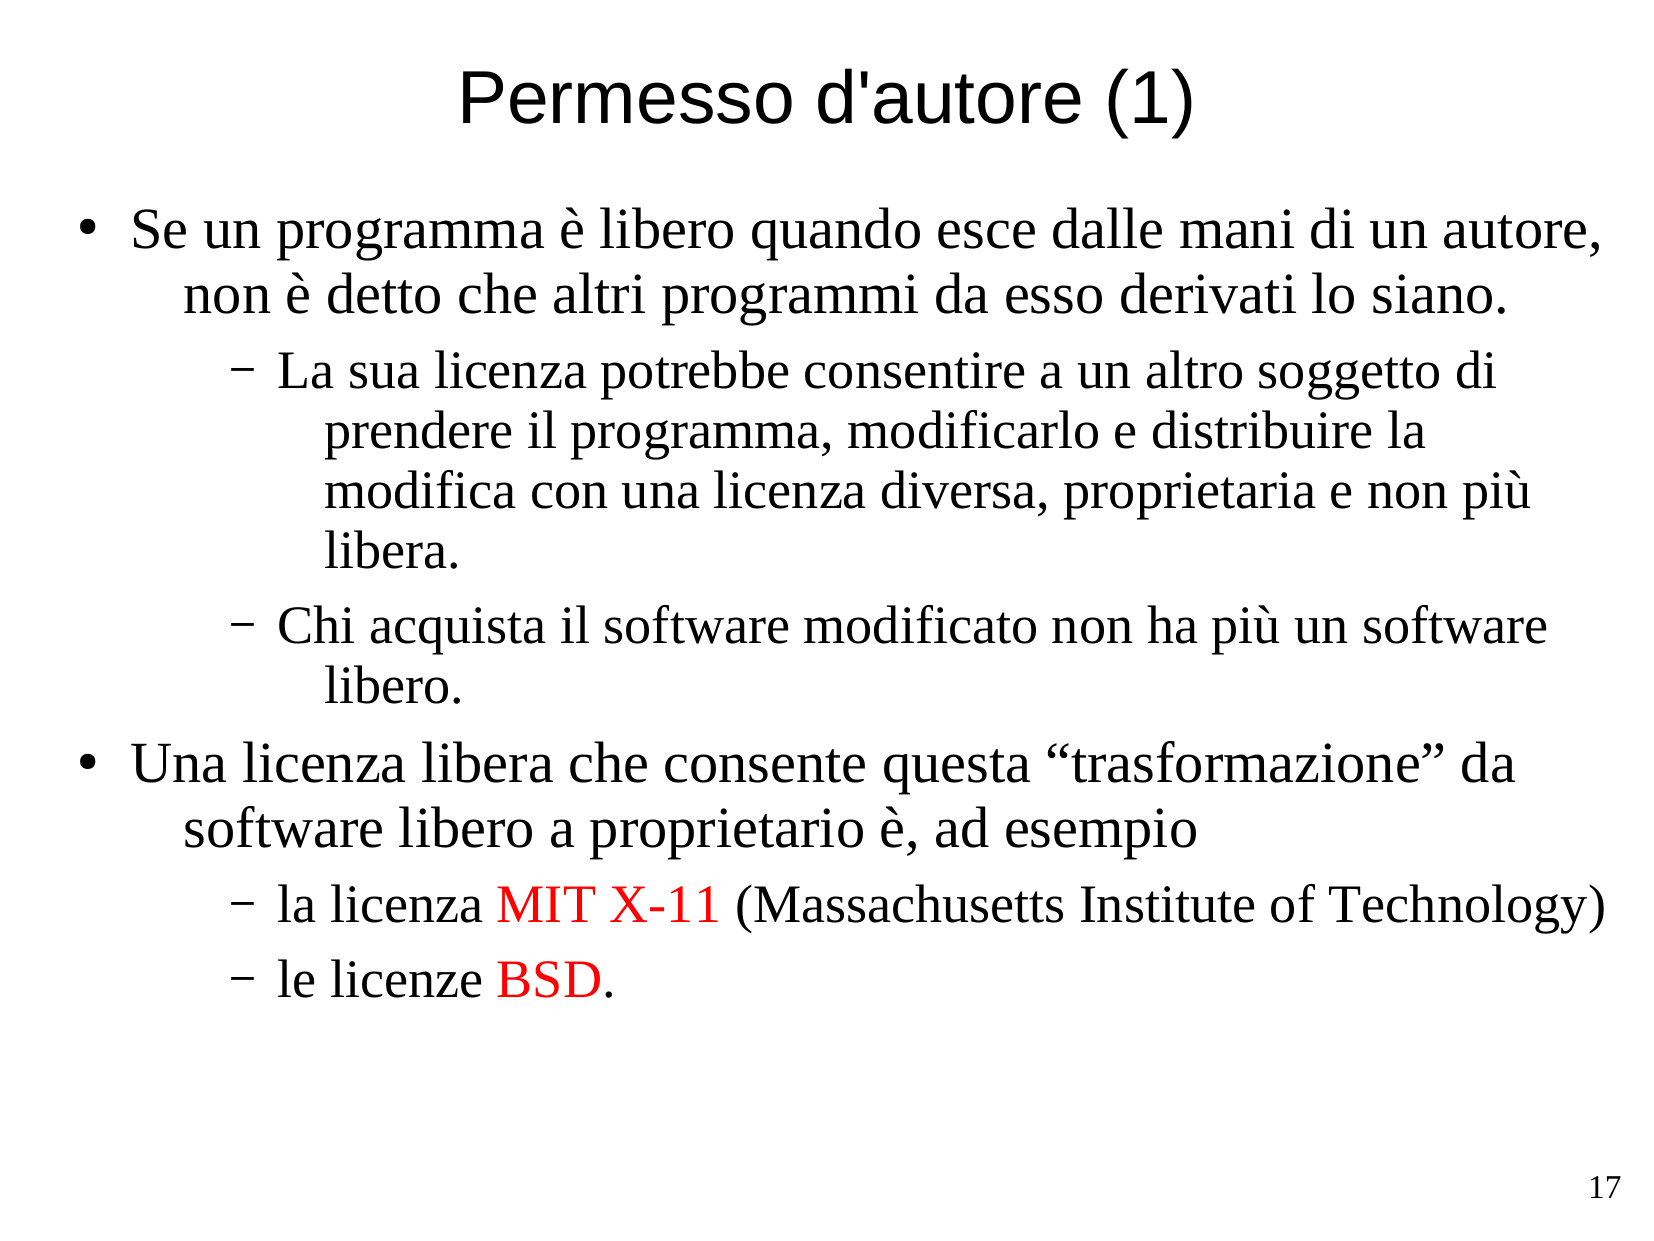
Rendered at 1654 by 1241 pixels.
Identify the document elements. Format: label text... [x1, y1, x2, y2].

title Permesso d'autore (1) [37, 30, 1617, 166]
list Se un programma è libero quando esce dalle mani di un autore, non è detto che altri programmi da esso derivati lo siano. La sua licenza potrebbe consentire a un altro soggetto di prendere il programma, modificarlo e distribuire la modifica con una licenza diversa, proprietaria e non più libera. Chi acquista il software modificato non ha più un software libero. Una licenza libera che consente questa “trasformazione” da software libero a proprietario è, ad esempio la licenza MIT X-11 (Massachusetts Institute of Technology) le licenze BSD. [42, 196, 1612, 1187]
